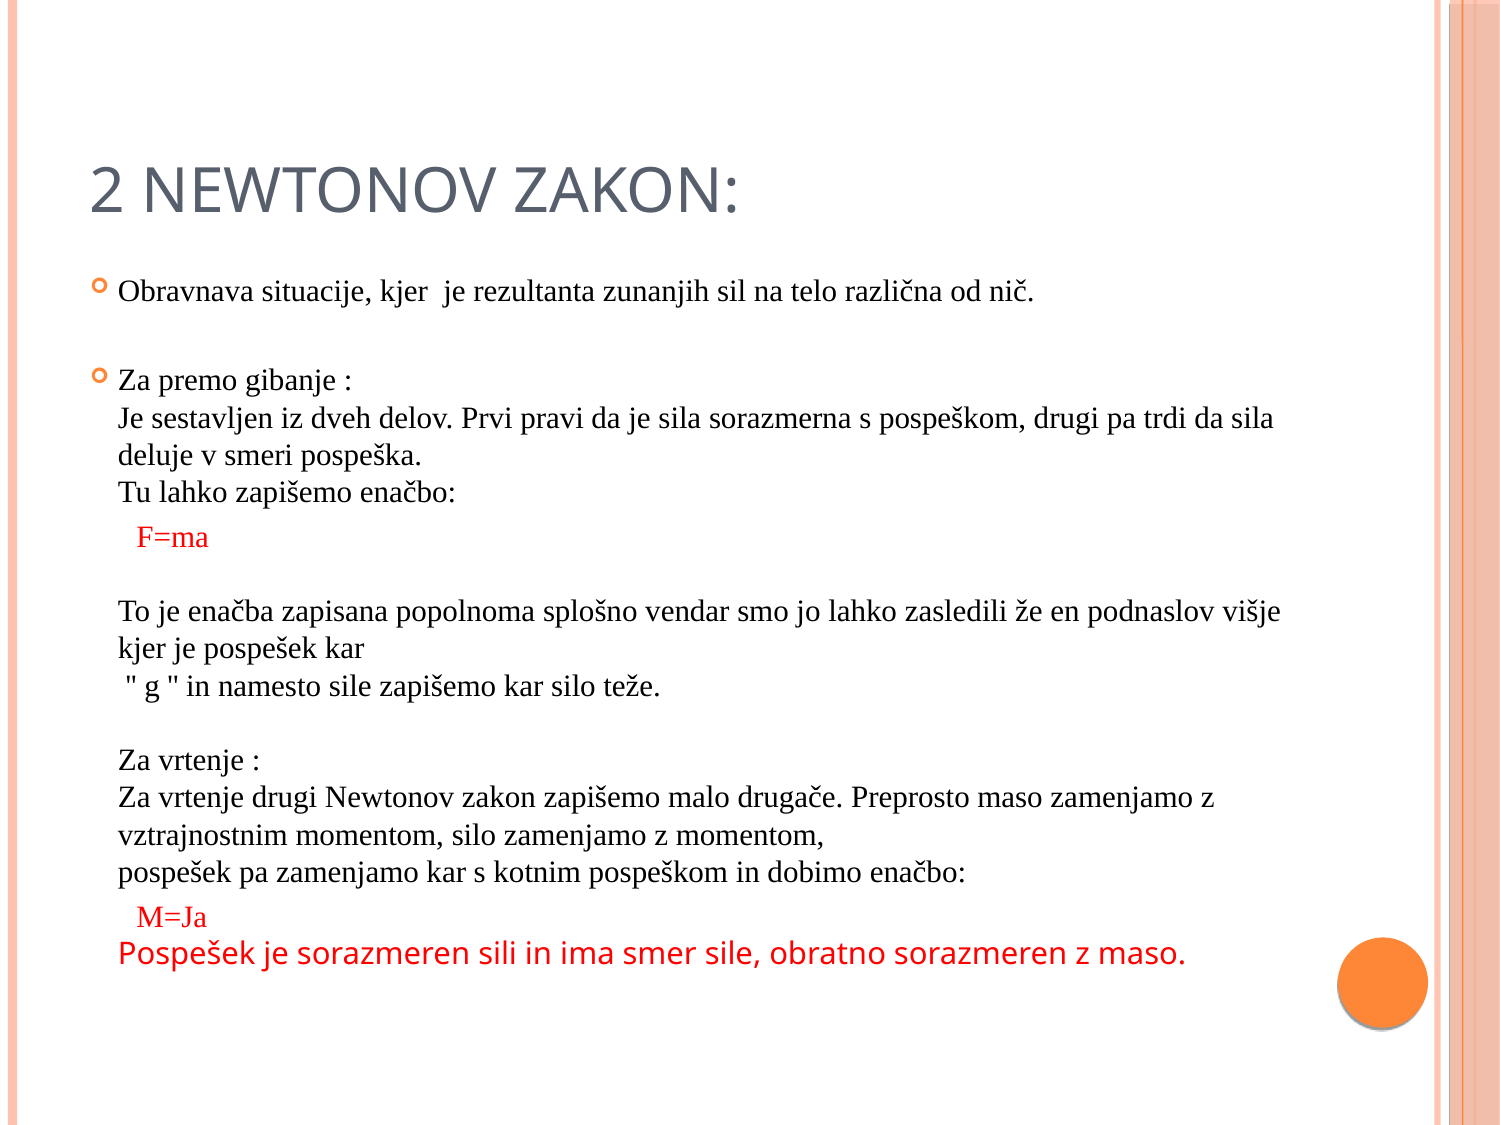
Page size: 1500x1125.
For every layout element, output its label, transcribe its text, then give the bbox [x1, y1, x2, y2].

list Obravnava situacije, kjer je rezultanta zunanjih sil na telo različna od nič. Za premo gibanje : Je sestavljen iz dveh delov. Prvi pravi da je sila sorazmerna s pospeškom, drugi pa trdi da sila deluje v smeri pospeška. Tu lahko zapišemo enačbo: F=ma To je enačba zapisana popolnoma splošno vendar smo jo lahko zasledili že en podnaslov višje kjer je pospešek kar '' g '' in namesto sile zapišemo kar silo teže. Za vrtenje : Za vrtenje drugi Newtonov zakon zapišemo malo drugače. Preprosto maso zamenjamo z vztrajnostnim momentom, silo zamenjamo z momentom, pospešek pa zamenjamo kar s kotnim pospeškom in dobimo enačbo: M=Ja Pospešek je sorazmeren sili in ima smer sile, obratno sorazmeren z maso. [75, 262, 1300, 1062]
title 2 NEWTONOV ZAKON: [75, 45, 1300, 233]
